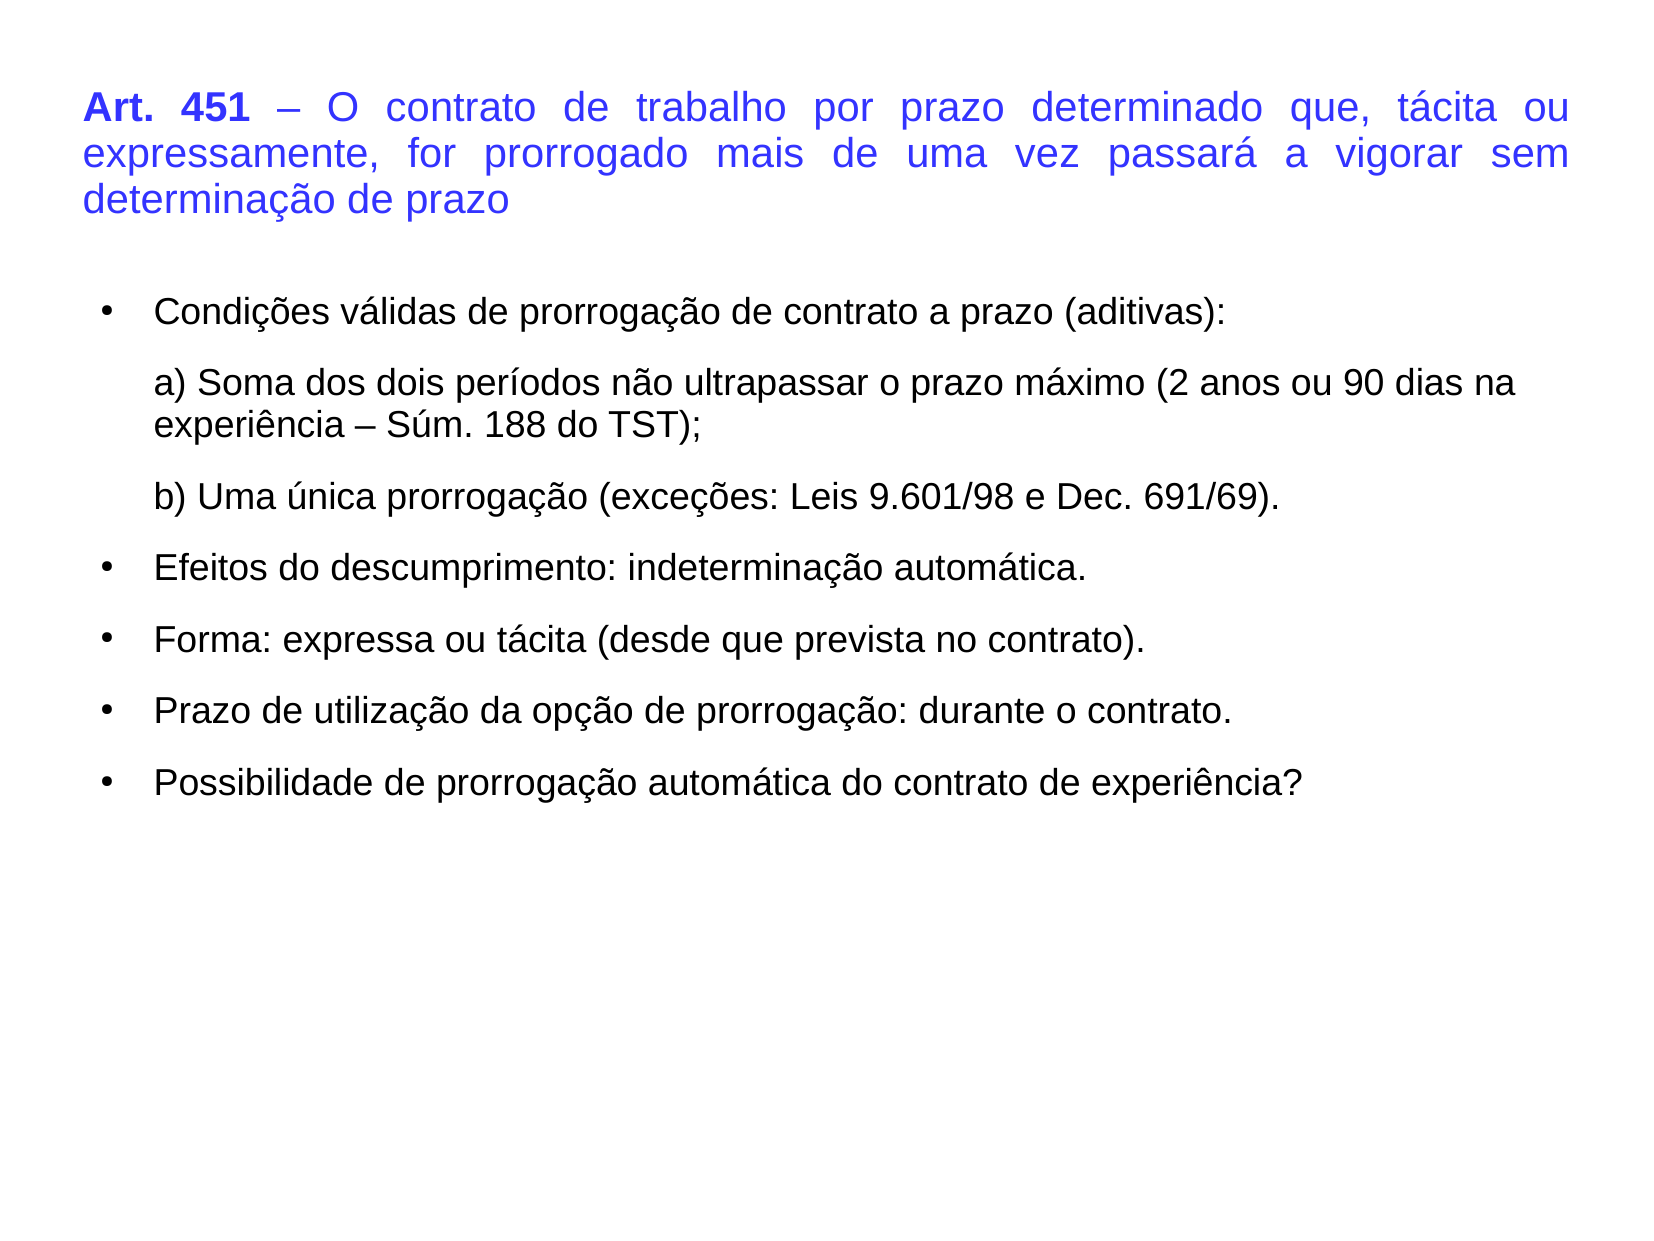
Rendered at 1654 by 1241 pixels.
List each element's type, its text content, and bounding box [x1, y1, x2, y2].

title Art. 451 – O contrato de trabalho por prazo determinado que, tácita ou expressamente, for prorrogado mais de uma vez passará a vigorar sem determinação de prazo [82, 49, 1571, 257]
list Condições válidas de prorrogação de contrato a prazo (aditivas): a) Soma dos dois períodos não ultrapassar o prazo máximo (2 anos ou 90 dias na experiência – Súm. 188 do TST); b) Uma única prorrogação (exceções: Leis 9.601/98 e Dec. 691/69). Efeitos do descumprimento: indeterminação automática. Forma: expressa ou tácita (desde que prevista no contrato). Prazo de utilização da opção de prorrogação: durante o contrato. Possibilidade de prorrogação automática do contrato de experiência? [82, 290, 1571, 1010]
